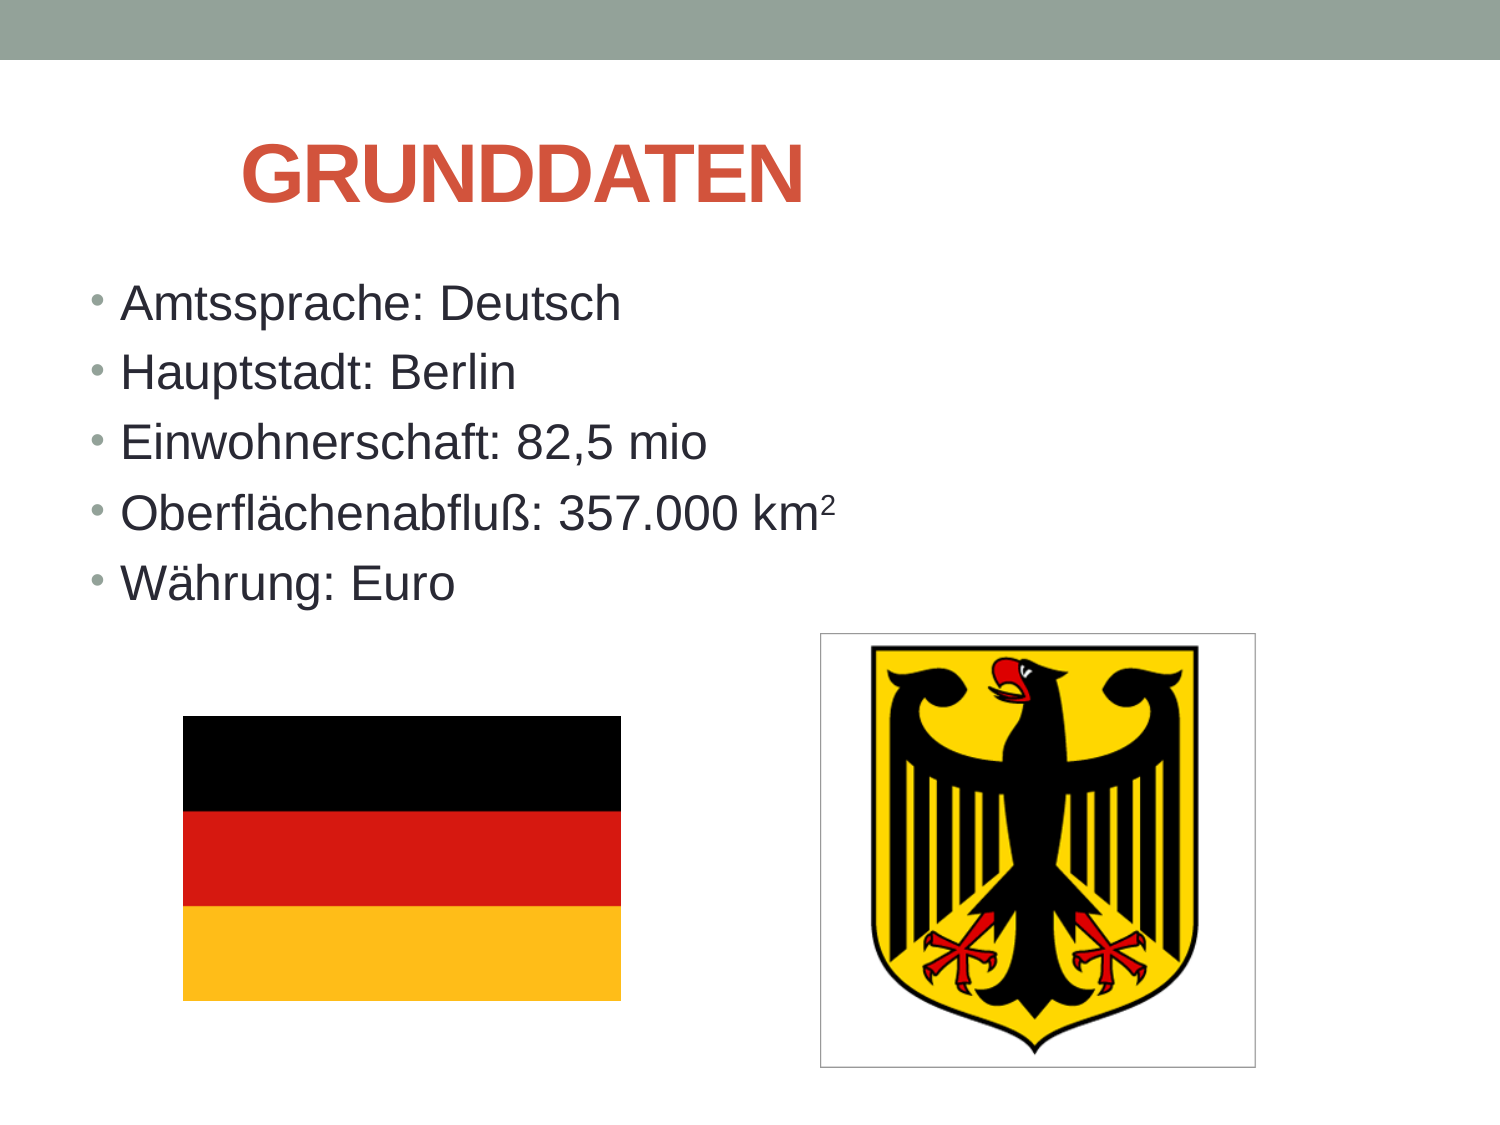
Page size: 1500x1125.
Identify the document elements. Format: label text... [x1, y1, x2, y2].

list Amtssprache: Deutsch Hauptstadt: Berlin Einwohnerschaft: 82,5 mio Oberflächenabfluß: 357.000 km2 Währung: Euro [75, 262, 1425, 1063]
picture [183, 716, 621, 1001]
picture [820, 633, 1266, 1068]
title GRUNDDATEN [75, 87, 1425, 250]
